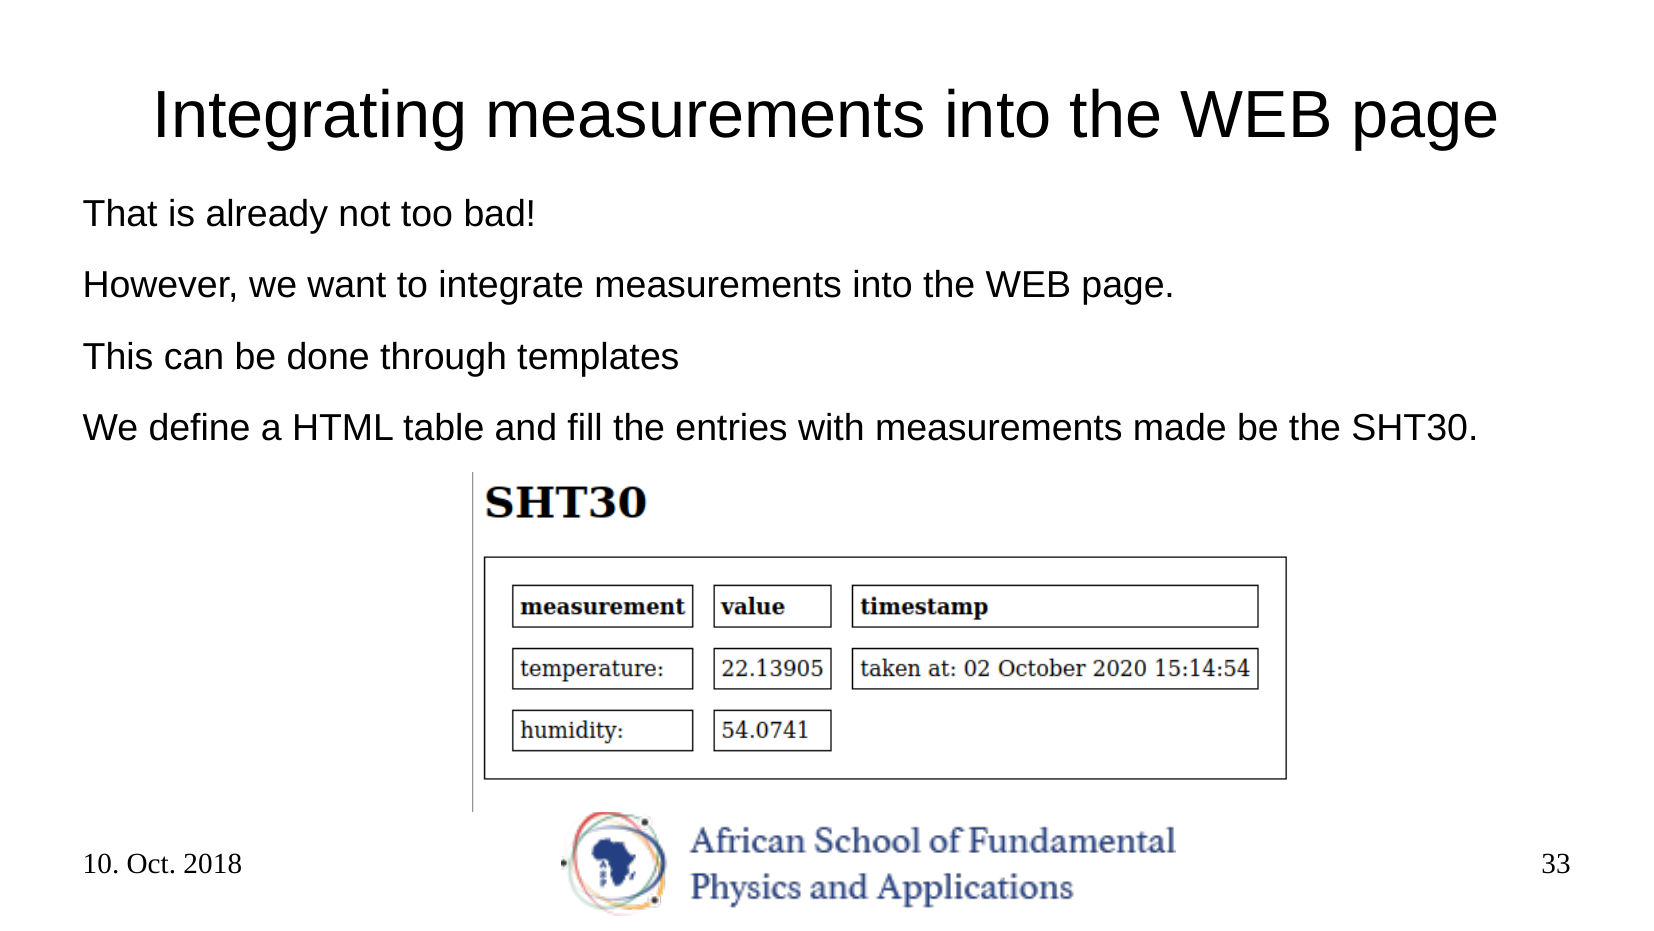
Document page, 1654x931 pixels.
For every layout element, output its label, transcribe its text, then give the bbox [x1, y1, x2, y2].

list That is already not too bad! However, we want to integrate measurements into the WEB page. This can be done through templates We define a HTML table and fill the entries with measurements made be the SHT30. [82, 192, 1571, 758]
picture [472, 472, 1330, 916]
title Integrating measurements into the WEB page [82, 37, 1571, 192]
